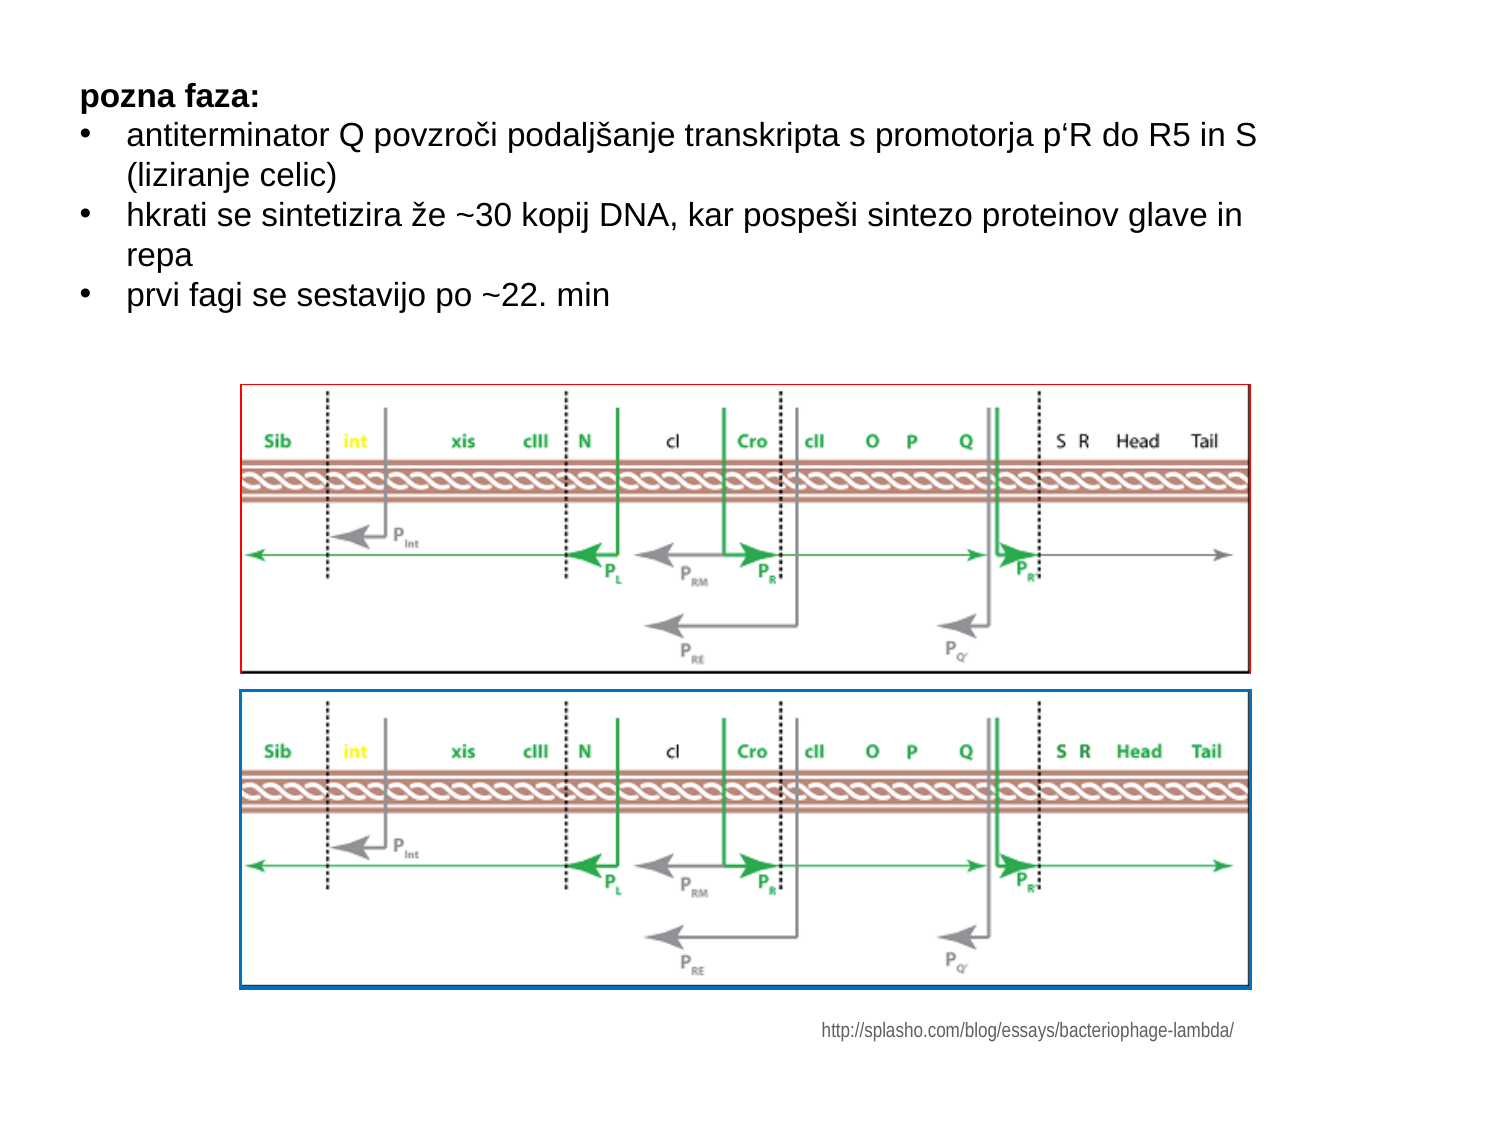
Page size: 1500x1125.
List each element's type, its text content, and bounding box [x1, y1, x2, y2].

text_box pozna faza: antiterminator Q povzroči podaljšanje transkripta s promotorja p‘R do R5 in S (liziranje celic) hkrati se sintetizira že ~30 kopij DNA, kar pospeši sintezo proteinov glave in repa prvi fagi se sestavijo po ~22. min [64, 66, 1282, 321]
picture [241, 692, 1250, 987]
text_box http://splasho.com/blog/essays/bacteriophage-lambda/ [499, 1009, 1250, 1050]
picture [241, 385, 1250, 673]
